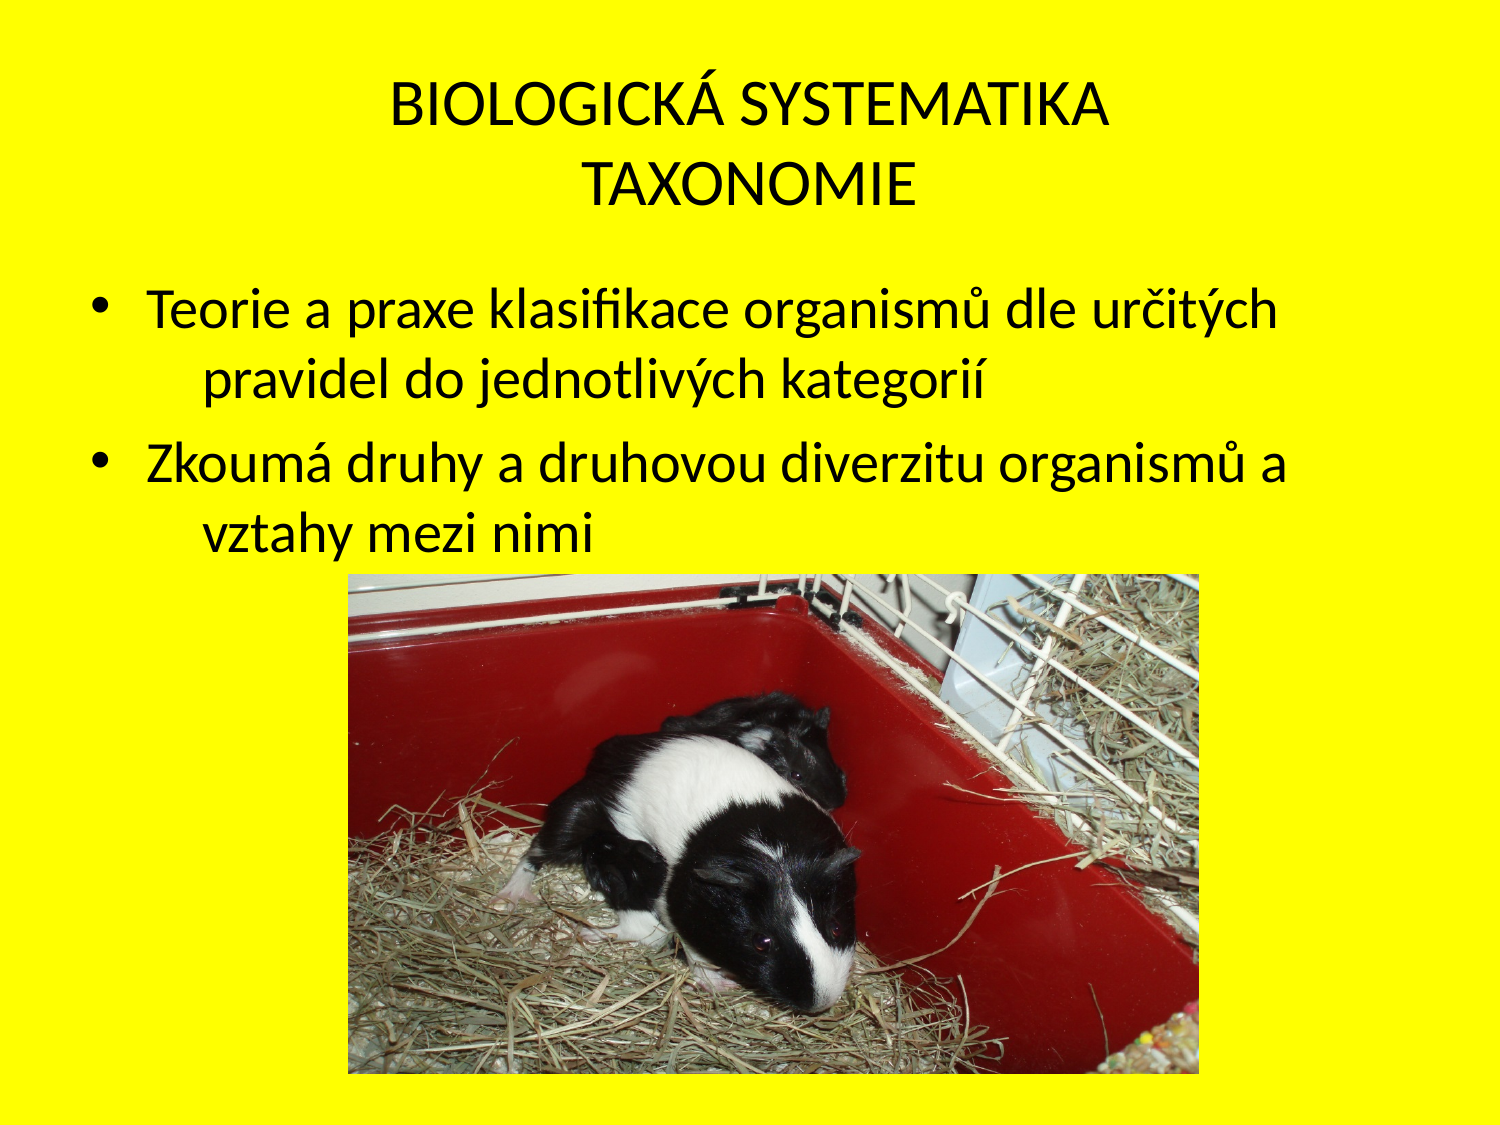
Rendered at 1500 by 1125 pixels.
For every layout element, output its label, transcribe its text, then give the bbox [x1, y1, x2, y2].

picture [348, 574, 1199, 1074]
title BIOLOGICKÁ SYSTEMATIKA TAXONOMIE [75, 45, 1426, 233]
list Teorie a praxe klasifikace organismů dle určitých pravidel do jednotlivých kategorií Zkoumá druhy a druhovou diverzitu organismů a vztahy mezi nimi [75, 262, 1426, 1005]
